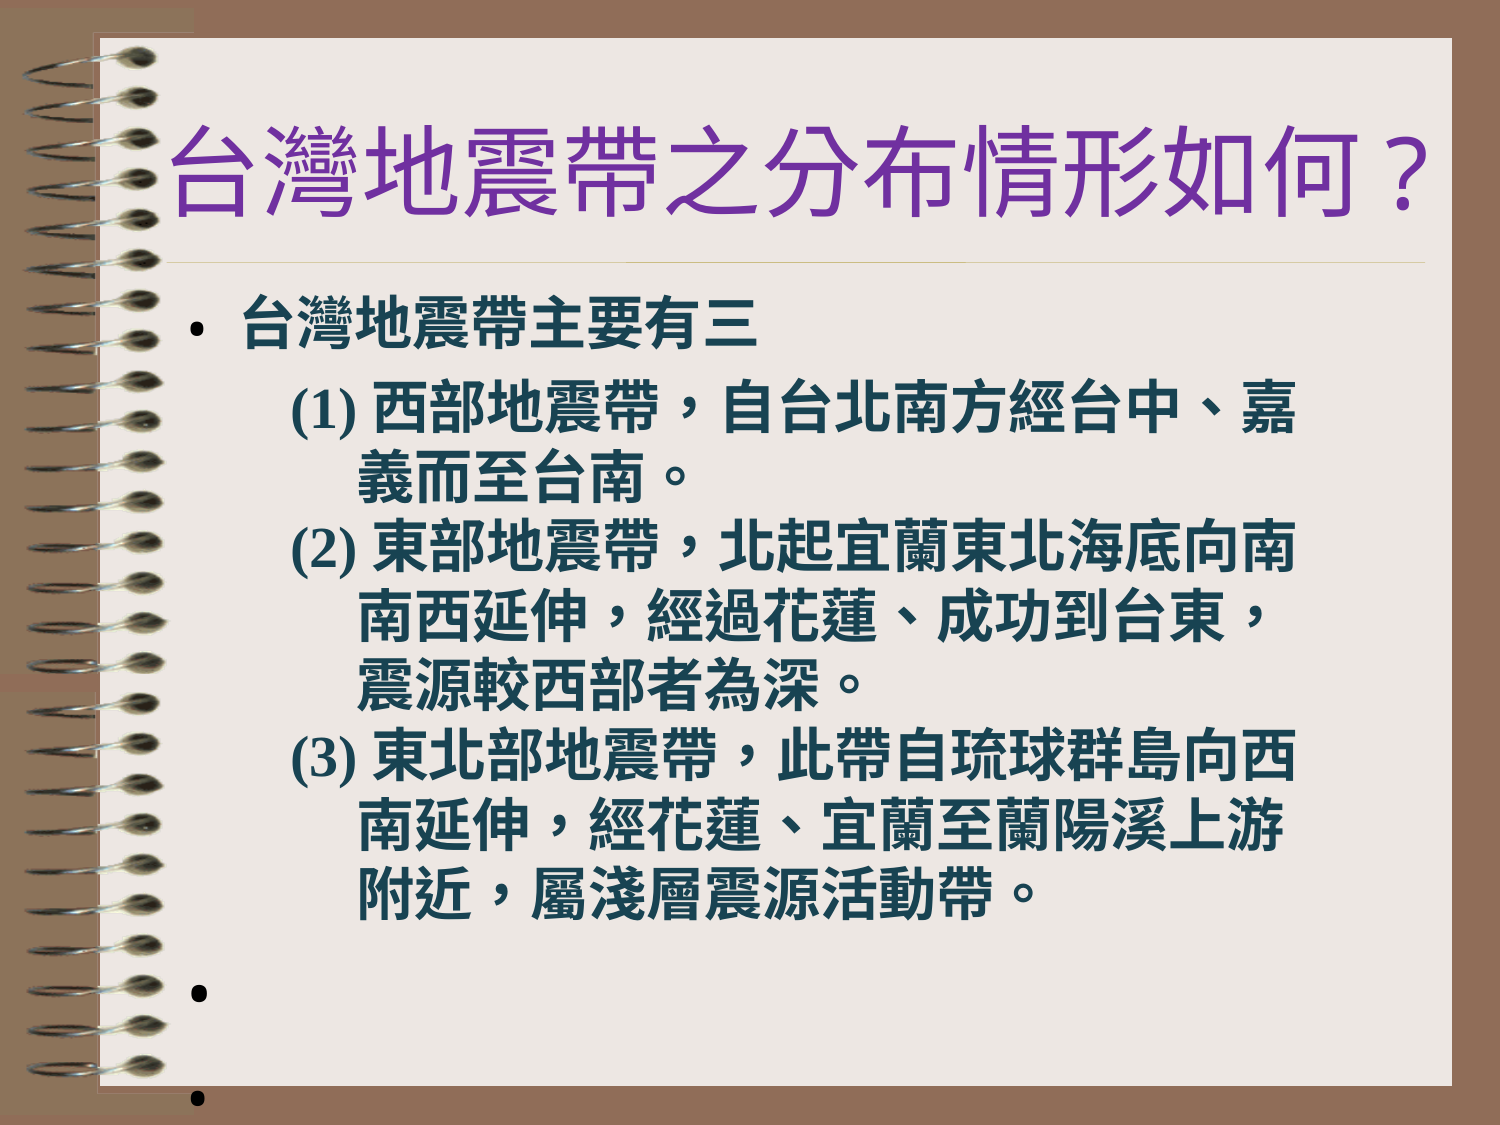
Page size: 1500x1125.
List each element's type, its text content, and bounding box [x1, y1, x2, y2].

title 台灣地震帶之分布情形如何? [89, 101, 1500, 237]
list 台灣地震帶主要有三 (1)西部地震帶，自台北南方經台中、嘉 義而至台南。 (2)東部地震帶，北起宜蘭東北海底向南 南西延伸，經過花蓮、成功到台東， 震源較西部者為深。 (3)東北部地震帶，此帶自琉球群島向西 南延伸，經花蓮、宜蘭至蘭陽溪上游 附近，屬淺層震源活動帶。 [171, 278, 1422, 954]
